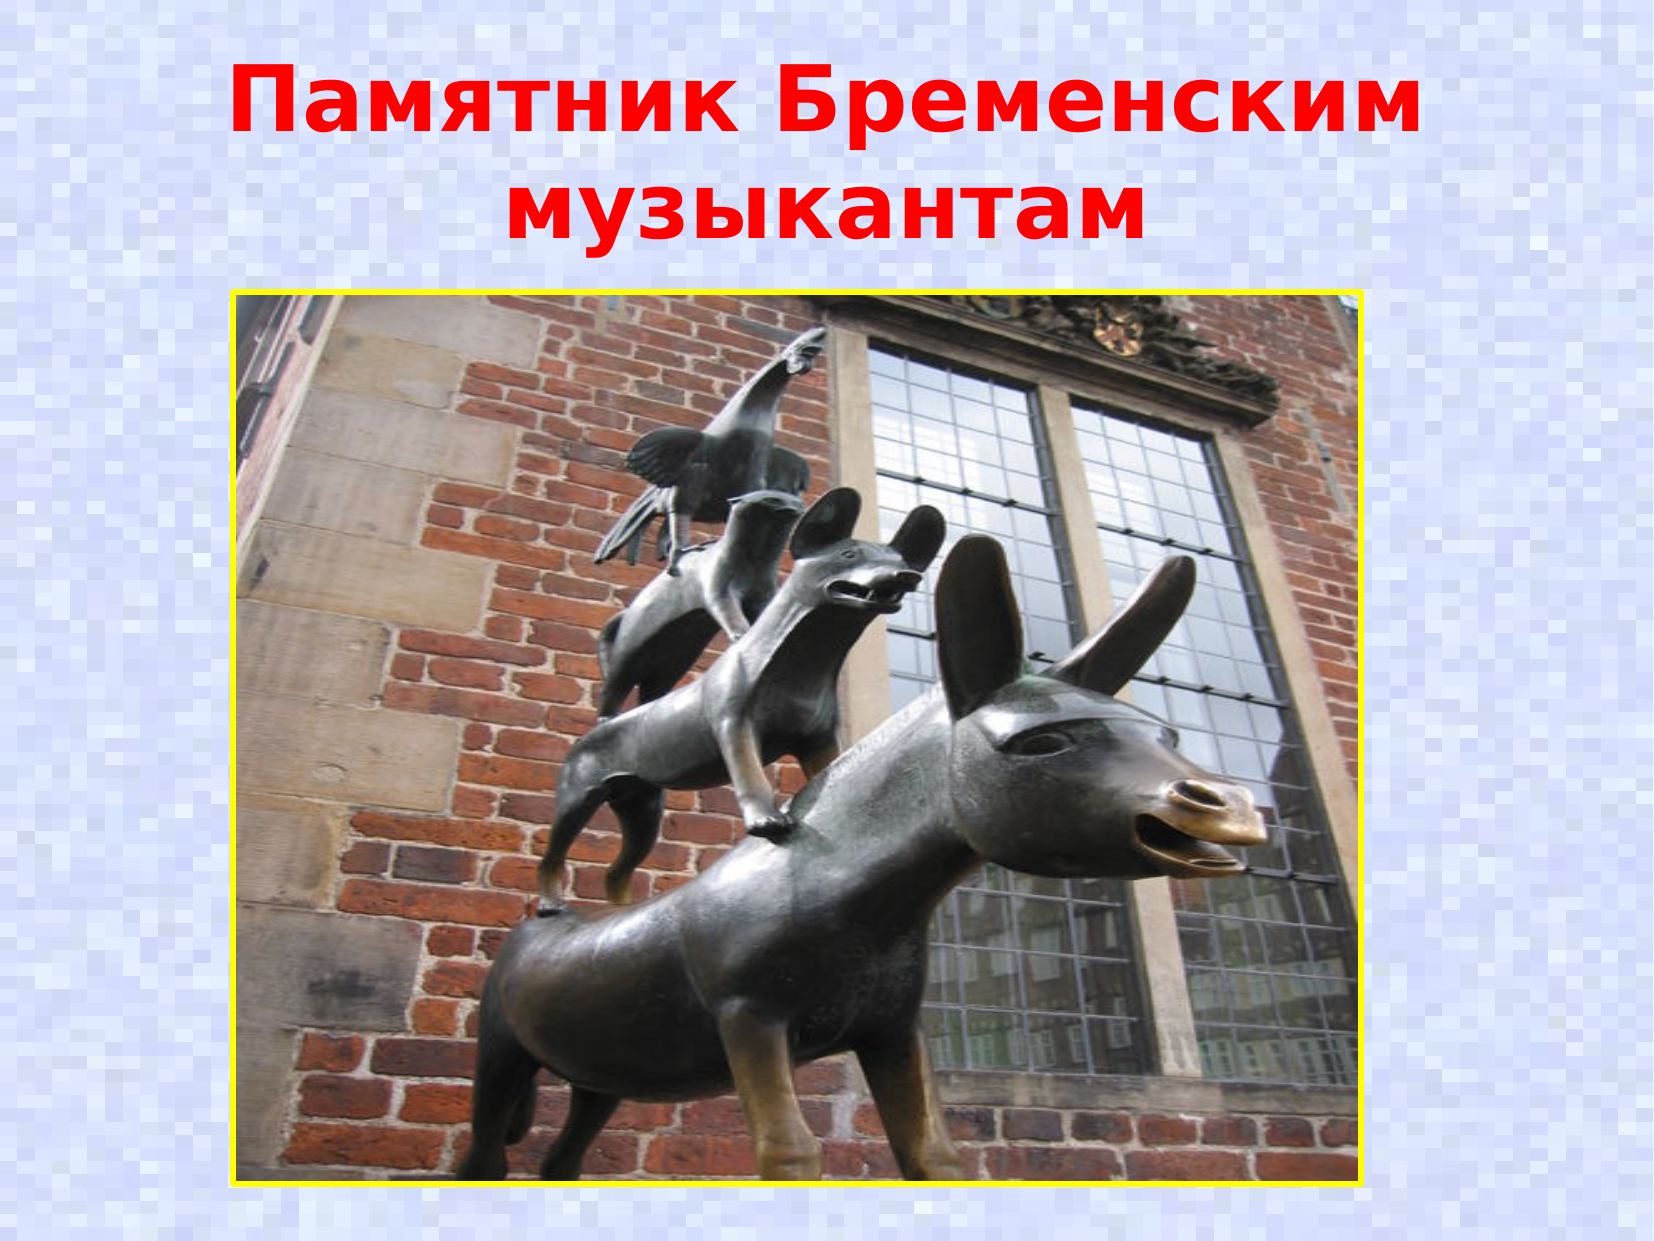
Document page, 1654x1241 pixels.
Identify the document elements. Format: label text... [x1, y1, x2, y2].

picture [0, 0, 1654, 1241]
title Памятник Бременским музыкантам [82, 45, 1571, 261]
